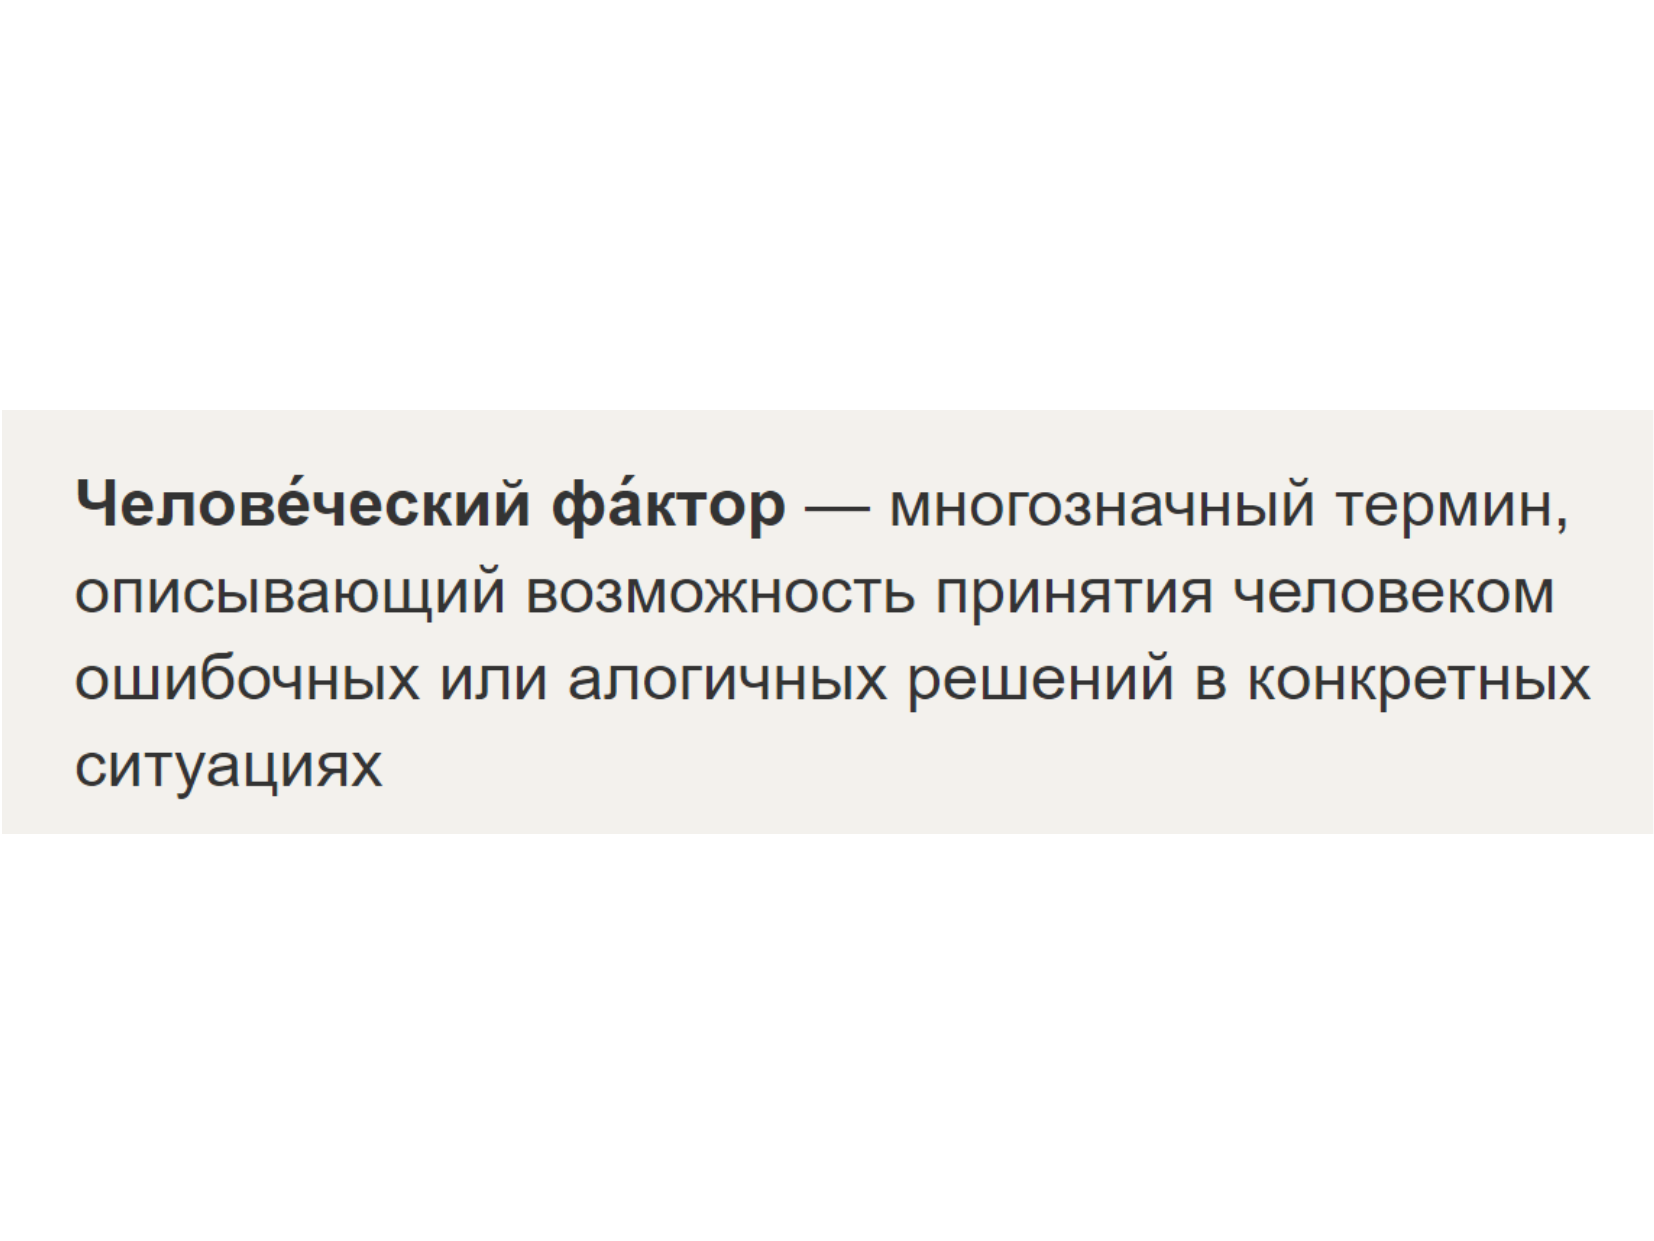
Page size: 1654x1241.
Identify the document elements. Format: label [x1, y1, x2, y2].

picture [2, 410, 1654, 834]
